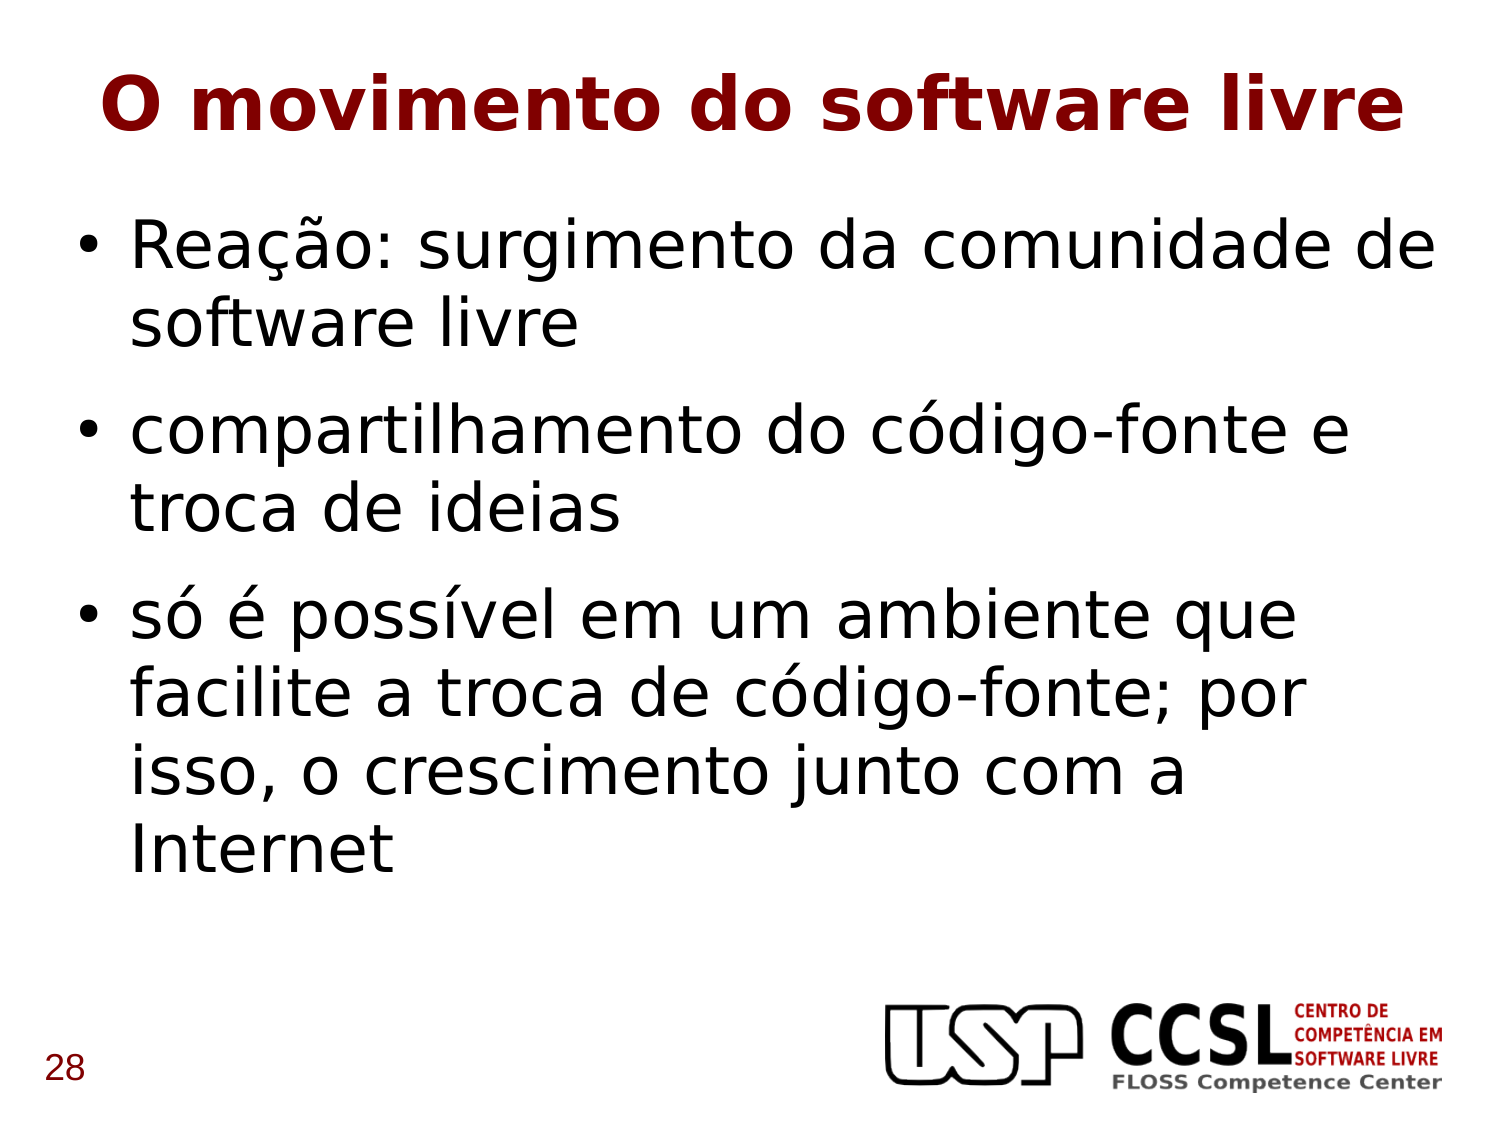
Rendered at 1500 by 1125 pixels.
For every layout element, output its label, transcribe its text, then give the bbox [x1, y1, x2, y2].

list Reação: surgimento da comunidade de software livre compartilhamento do código-fonte e troca de ideias só é possível em um ambiente que facilite a troca de código-fonte; por isso, o crescimento junto com a Internet [59, 206, 1447, 950]
picture [885, 1003, 1442, 1093]
title O movimento do software livre [59, 29, 1447, 180]
